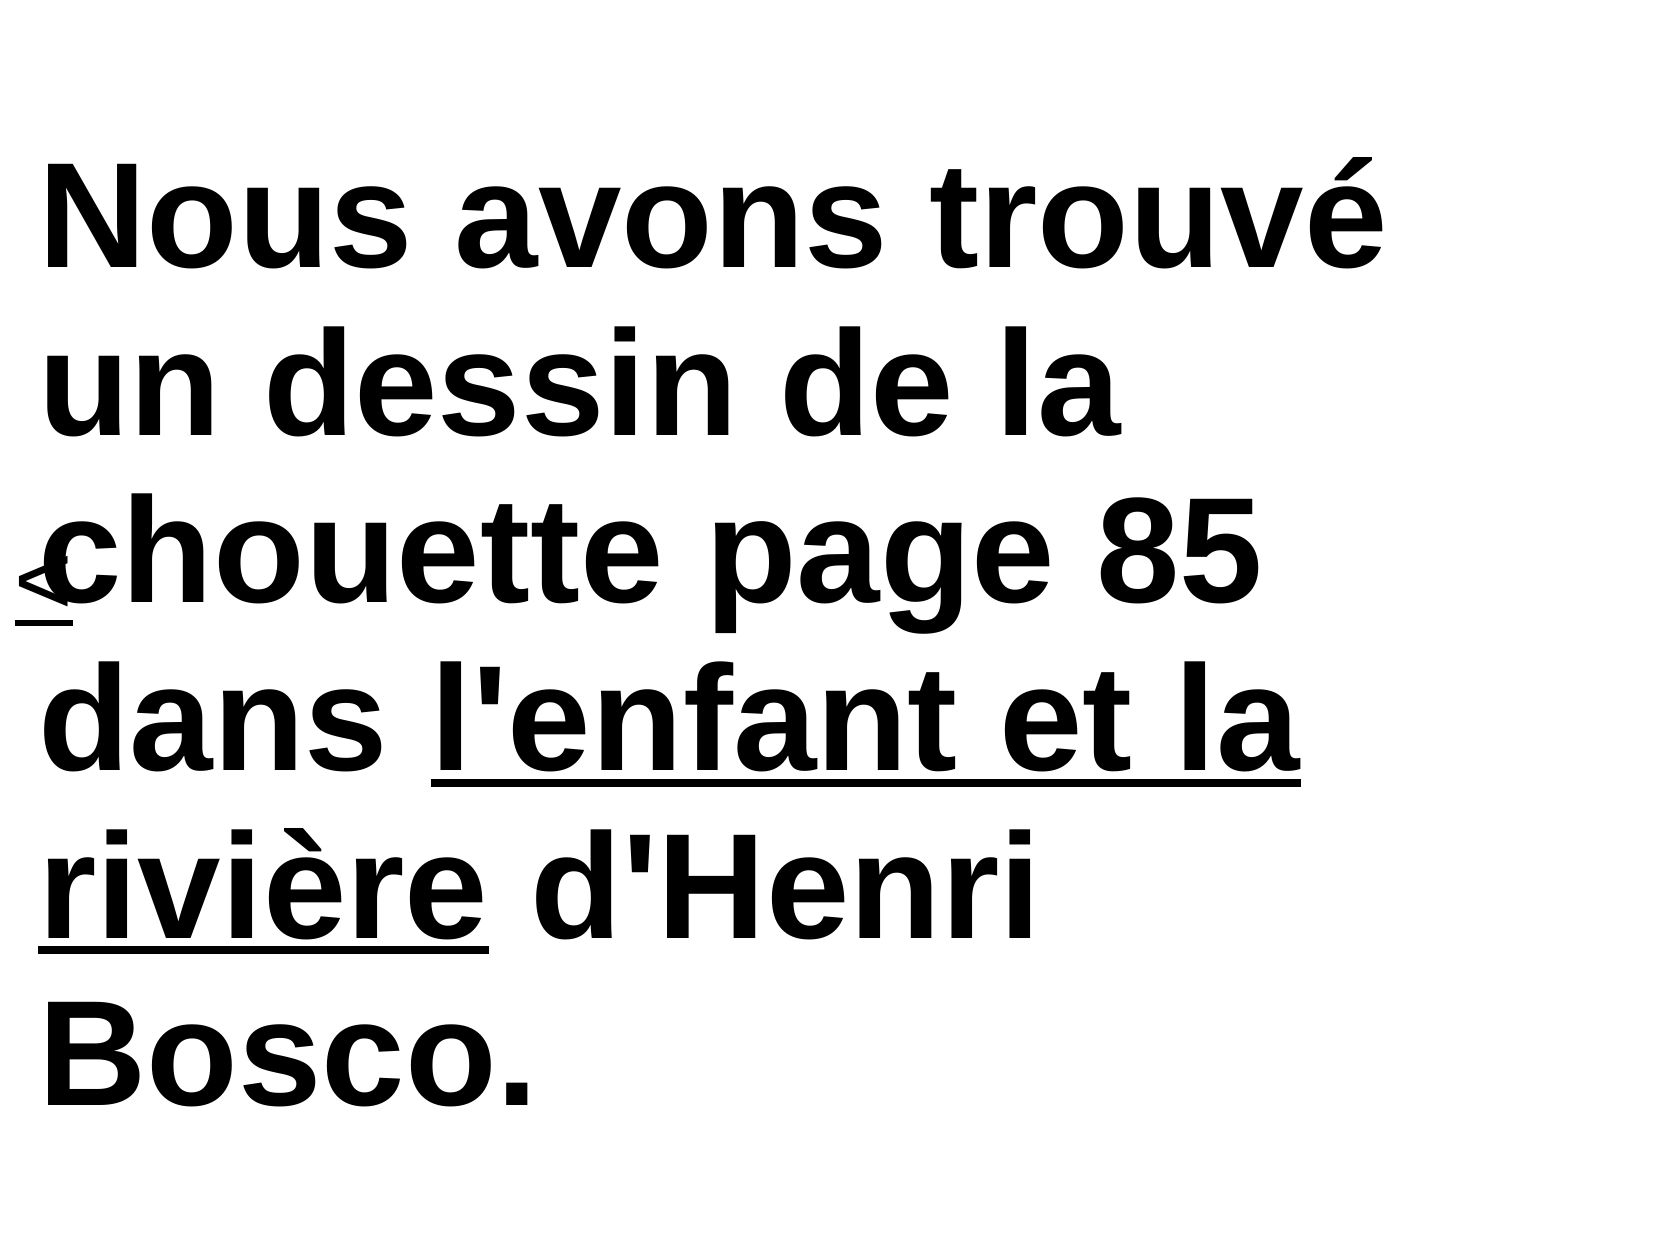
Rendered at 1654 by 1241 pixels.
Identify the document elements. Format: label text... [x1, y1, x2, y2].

text_box Nous avons trouvé un dessin de la chouette page 85 dans l'enfant et la rivière d'Henri Bosco. [23, 124, 1465, 1241]
text_box Passage sur la chouette dans l'enfant et la rivière : < [0, 0, 1654, 443]
